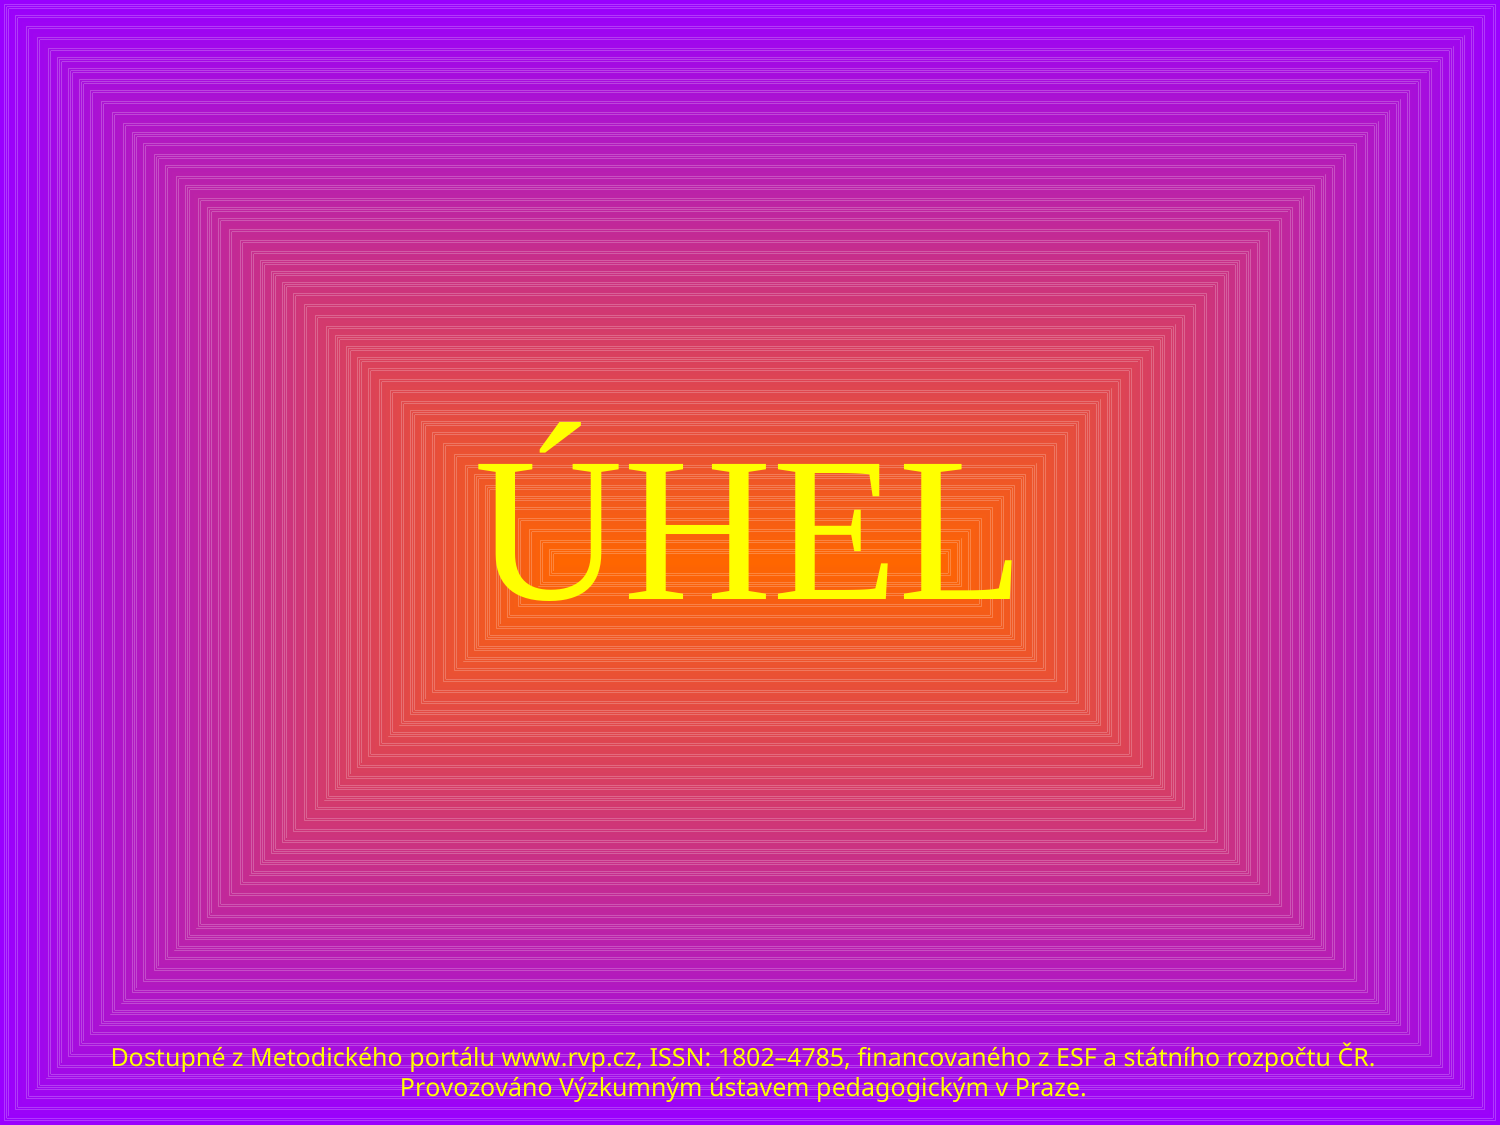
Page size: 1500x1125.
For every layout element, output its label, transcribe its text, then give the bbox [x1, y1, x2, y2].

text_box Dostupné z Metodického portálu www.rvp.cz, ISSN: 1802–4785, financovaného z ESF a státního rozpočtu ČR. Provozováno Výzkumným ústavem pedagogickým v Praze. [35, 1041, 1454, 1102]
text_box ÚHEL [0, 385, 1500, 649]
